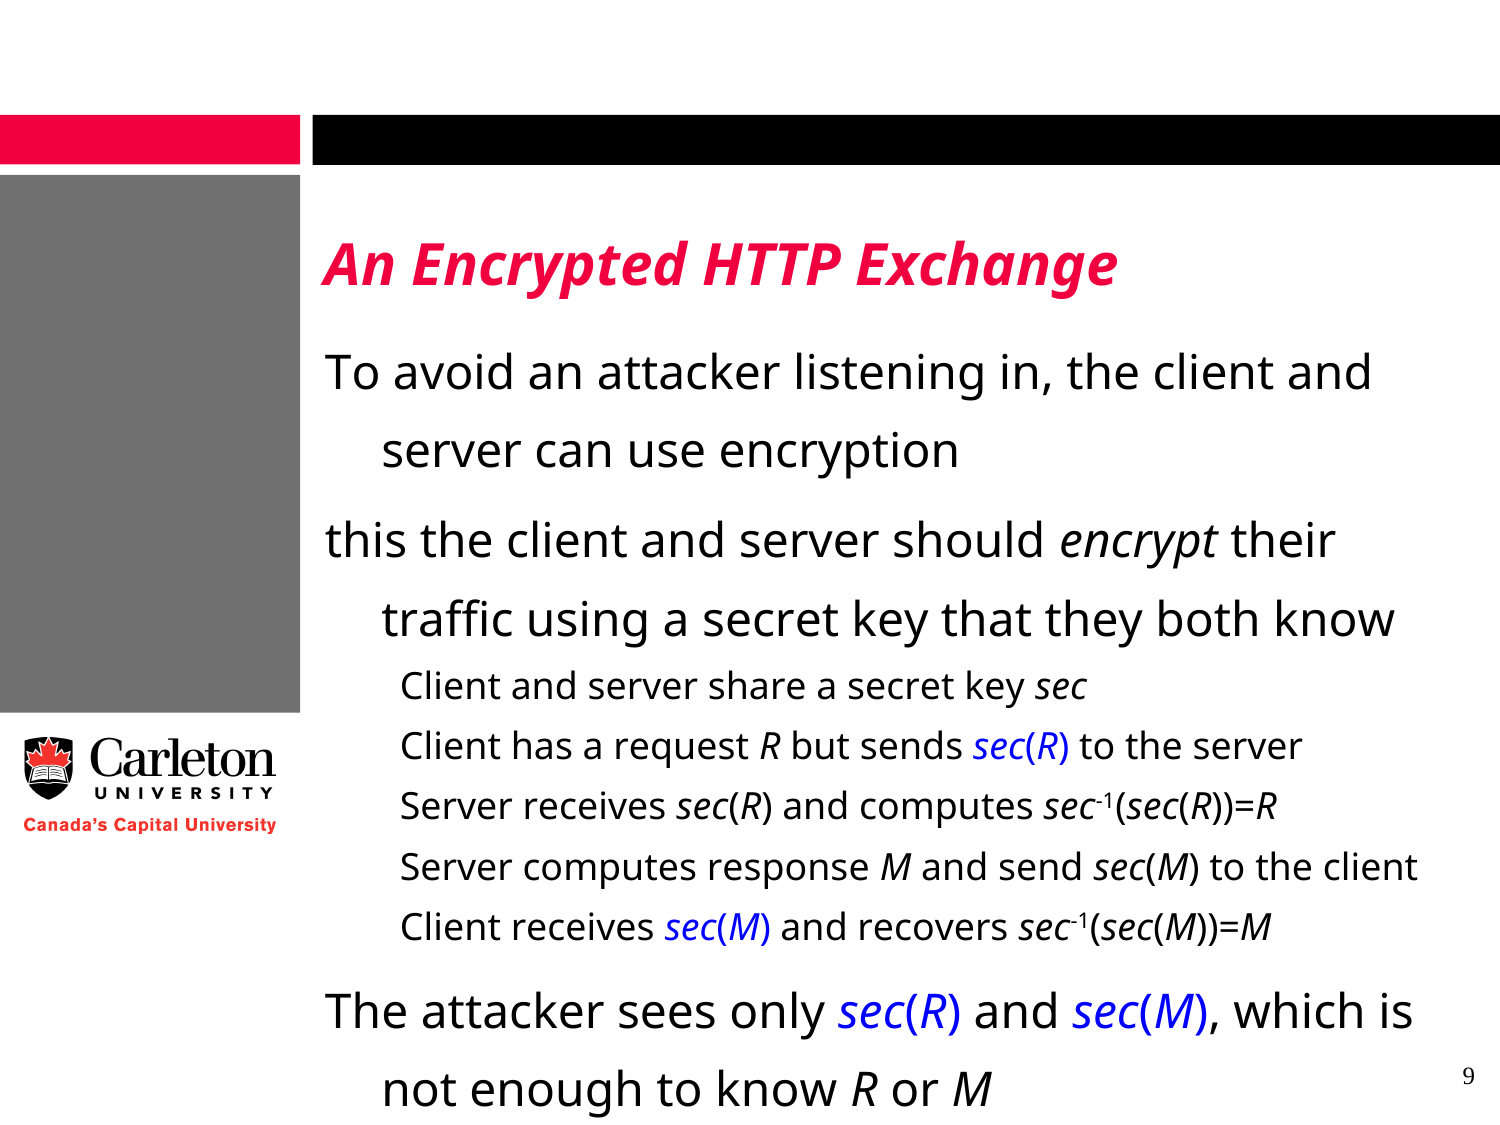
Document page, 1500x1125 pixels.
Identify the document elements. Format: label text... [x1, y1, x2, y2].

title An Encrypted HTTP Exchange [324, 194, 1450, 324]
list To avoid an attacker listening in, the client and server can use encryption this the client and server should encrypt their traffic using a secret key that they both know Client and server share a secret key sec Client has a request R but sends sec(R) to the server Server receives sec(R) and computes sec-1(sec(R))=R Server computes response M and send sec(M) to the client Client receives sec(M) and recovers sec-1(sec(M))=M The attacker sees only sec(R) and sec(M), which is not enough to know R or M [324, 324, 1450, 1036]
picture [24, 737, 276, 834]
